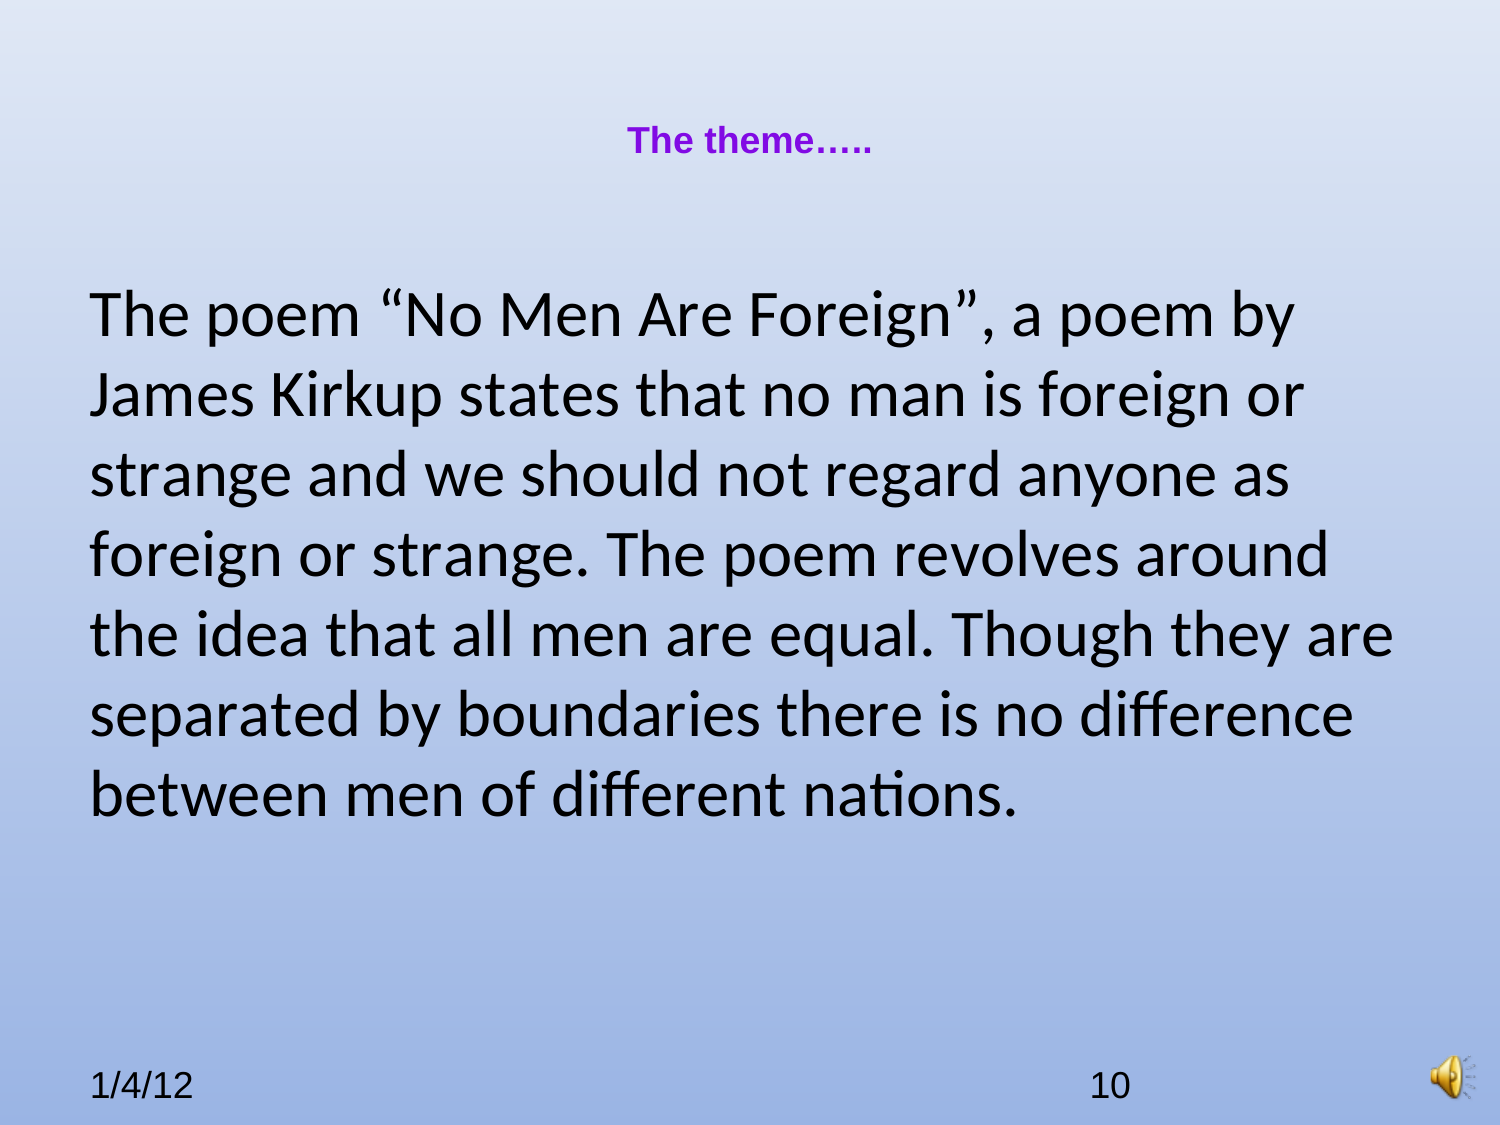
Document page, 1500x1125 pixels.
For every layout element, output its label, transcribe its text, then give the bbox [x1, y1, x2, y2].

text_box The poem “No Men Are Foreign”, a poem by James Kirkup states that no man is foreign or strange and we should not regard anyone as foreign or strange. The poem revolves around the idea that all men are equal. Though they are separated by boundaries there is no difference between men of different nations. [75, 262, 1426, 1005]
text_box The theme….. [75, 45, 1426, 233]
picture [1429, 1054, 1480, 1105]
